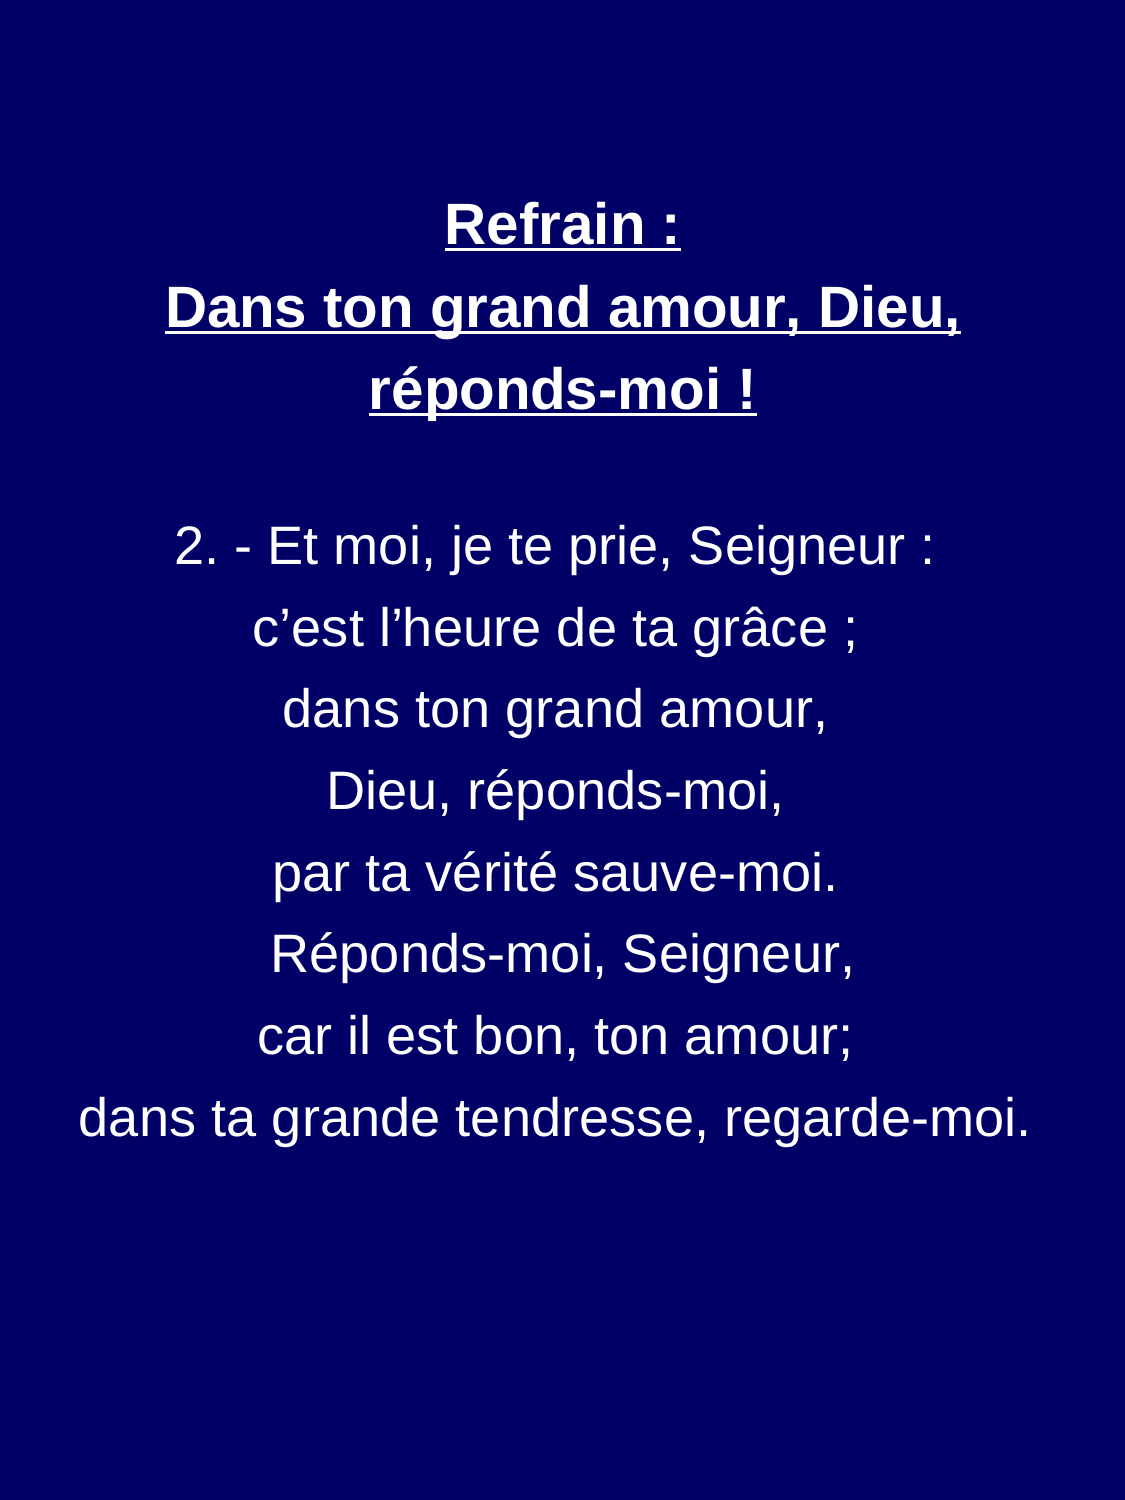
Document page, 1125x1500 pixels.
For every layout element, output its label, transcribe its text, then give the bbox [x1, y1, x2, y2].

text_box Refrain : Dans ton grand amour, Dieu, réponds-moi ! 2. - Et moi, je te prie, Seigneur : c’est l’heure de ta grâce ; dans ton grand amour, Dieu, réponds-moi, par ta vérité sauve-moi. Réponds-moi, Seigneur, car il est bon, ton amour; dans ta grande tendresse, regarde-moi. [0, 106, 1125, 1004]
